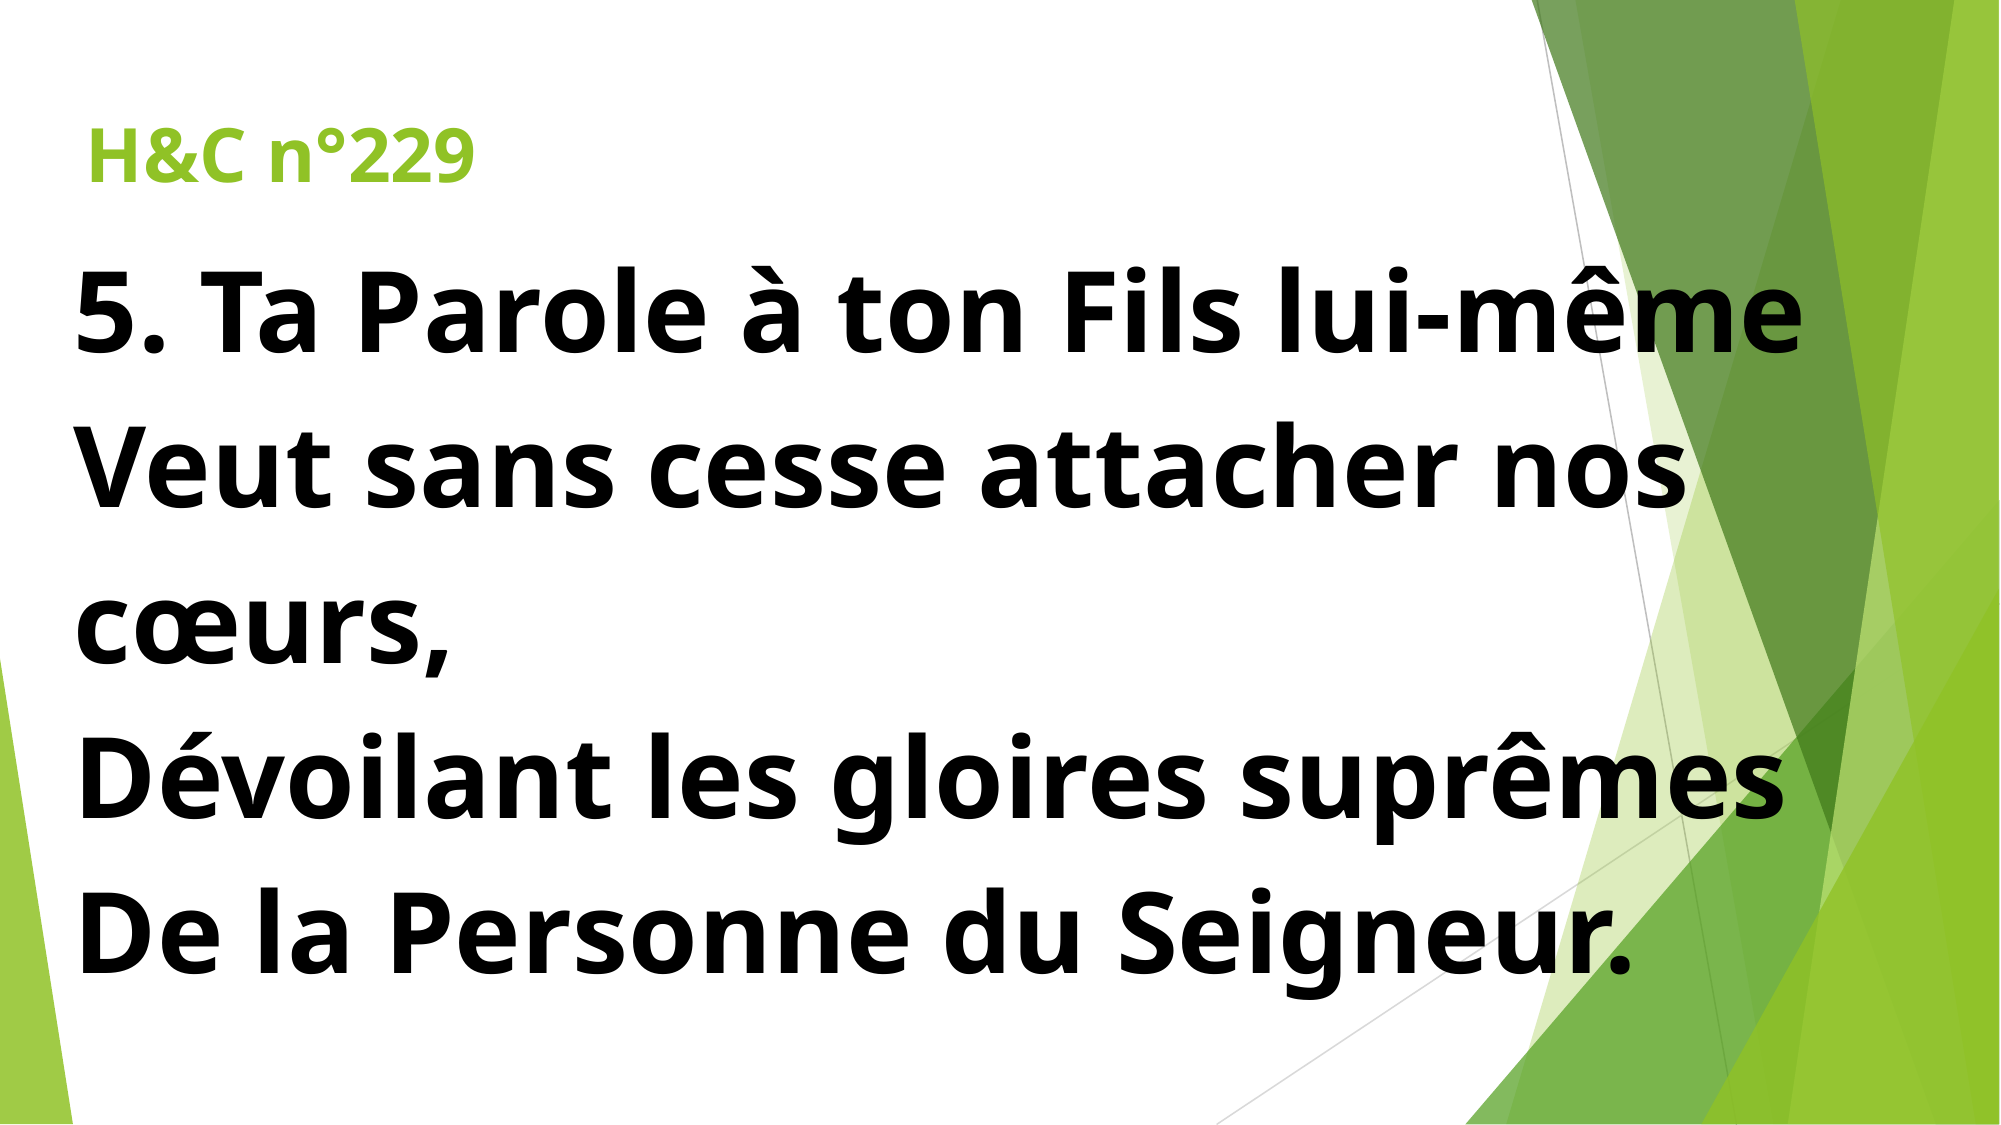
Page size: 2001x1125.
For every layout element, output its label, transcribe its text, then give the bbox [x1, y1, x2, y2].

text_box H&C n°229 [70, 99, 1522, 212]
text_box 5. Ta Parole à ton Fils lui-même Veut sans cesse attacher nos cœurs, Dévoilant les gloires suprêmes De la Personne du Seigneur. [59, 212, 2001, 1074]
